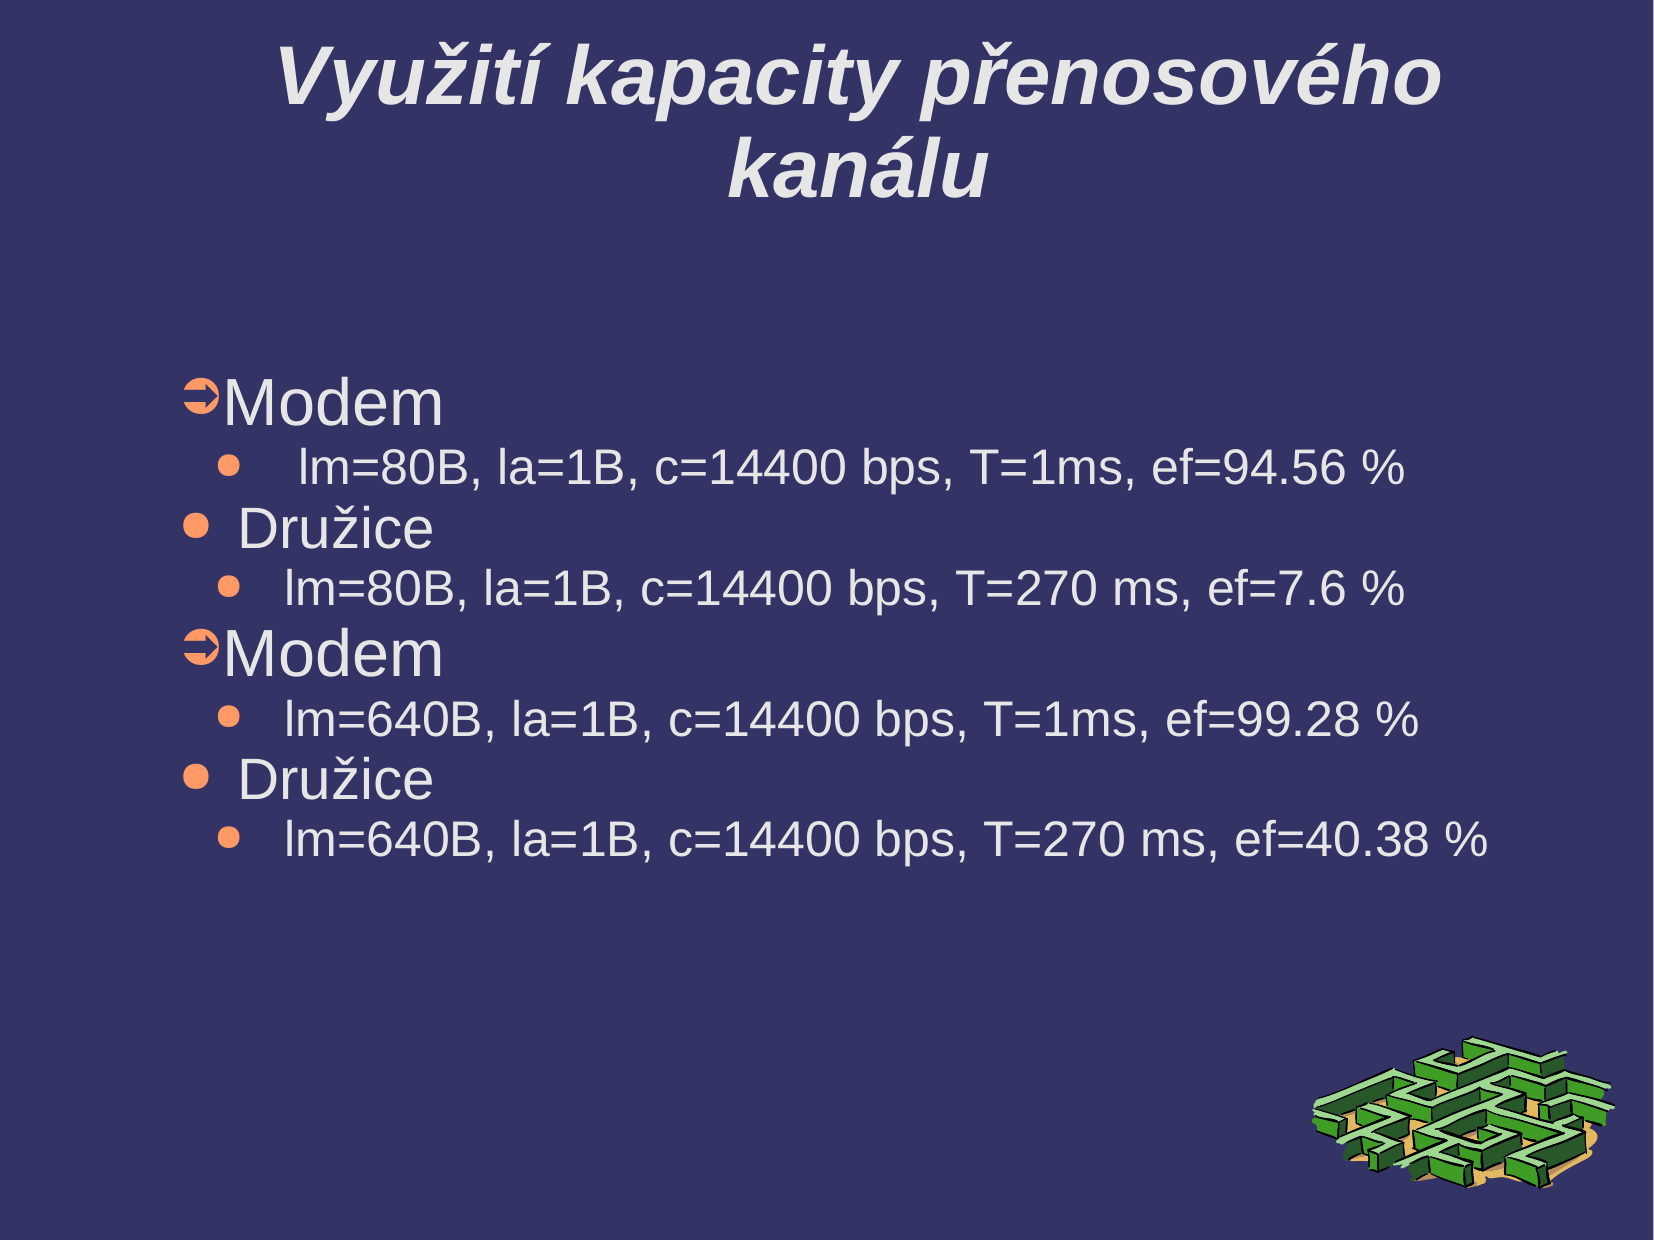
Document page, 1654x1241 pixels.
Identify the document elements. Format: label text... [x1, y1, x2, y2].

title Využití kapacity přenosového kanálu [123, 29, 1536, 216]
list Modem lm=80B, la=1B, c=14400 bps, T=1ms, ef=94.56 % Družice lm=80B, la=1B, c=14400 bps, T=270 ms, ef=7.6 % Modem lm=640B, la=1B, c=14400 bps, T=1ms, ef=99.28 % Družice lm=640B, la=1B, c=14400 bps, T=270 ms, ef=40.38 % [178, 364, 1570, 1132]
